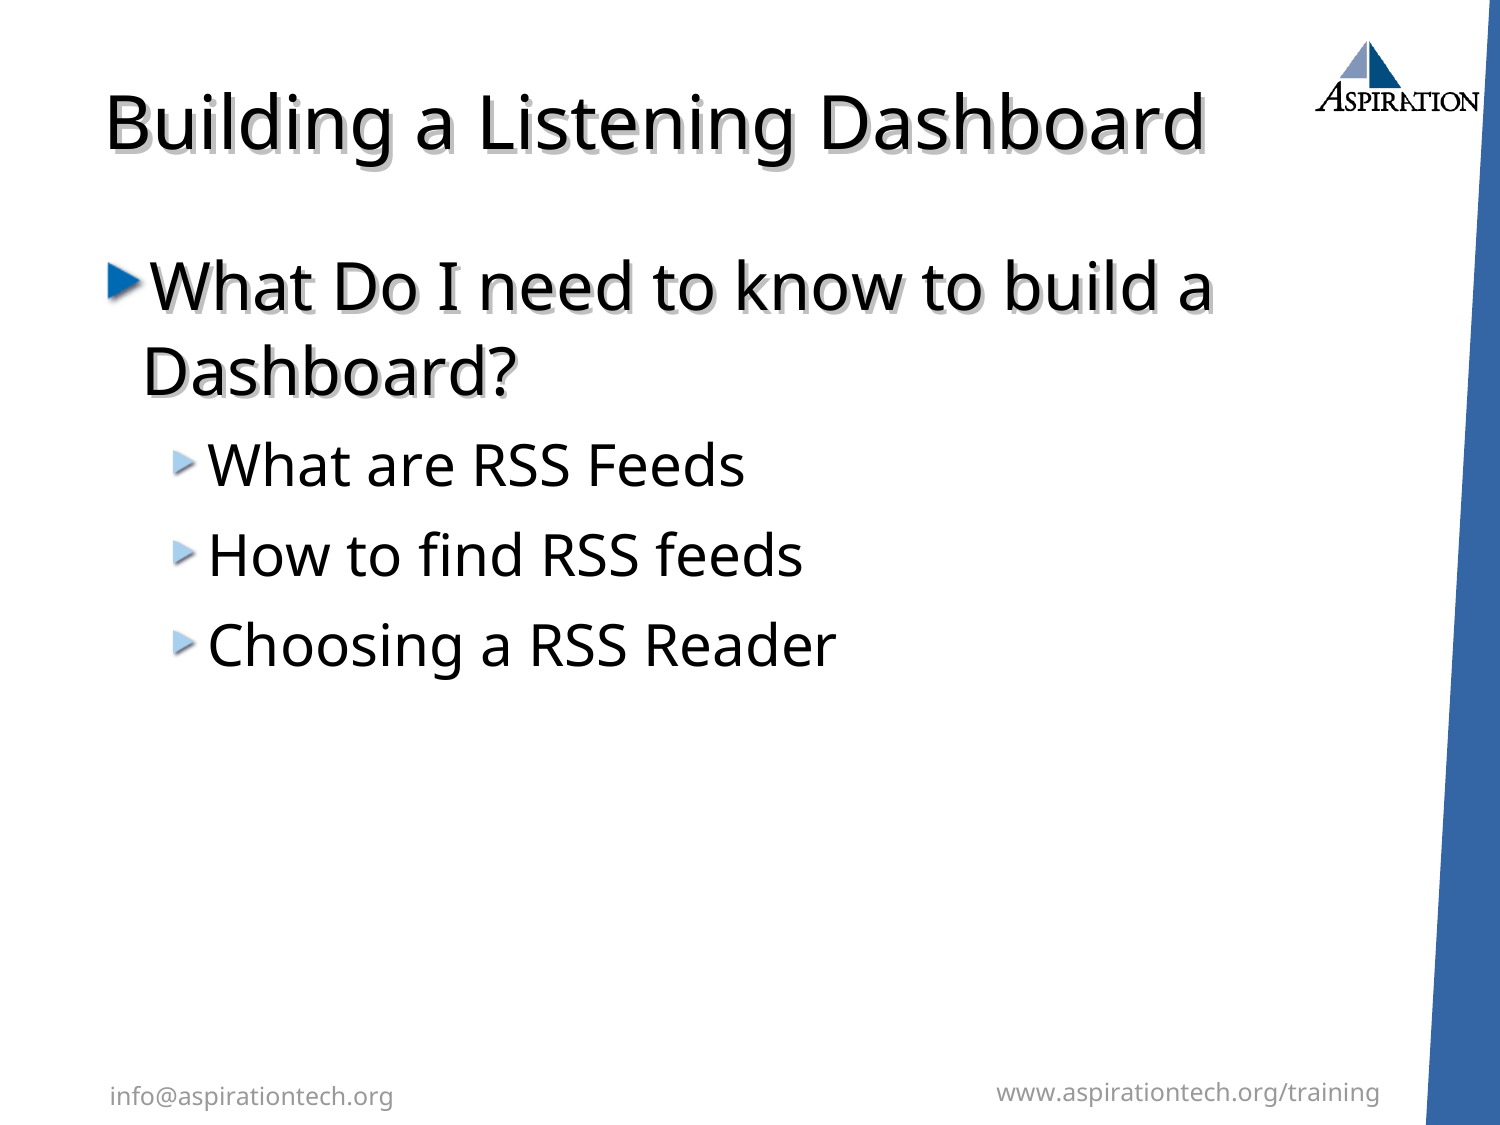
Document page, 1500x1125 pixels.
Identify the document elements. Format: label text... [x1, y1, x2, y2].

list What Do I need to know to build a Dashboard? What are RSS Feeds How to find RSS feeds Choosing a RSS Reader [49, 238, 1447, 892]
title Building a Listening Dashboard [49, 19, 1284, 206]
picture [1315, 41, 1480, 120]
